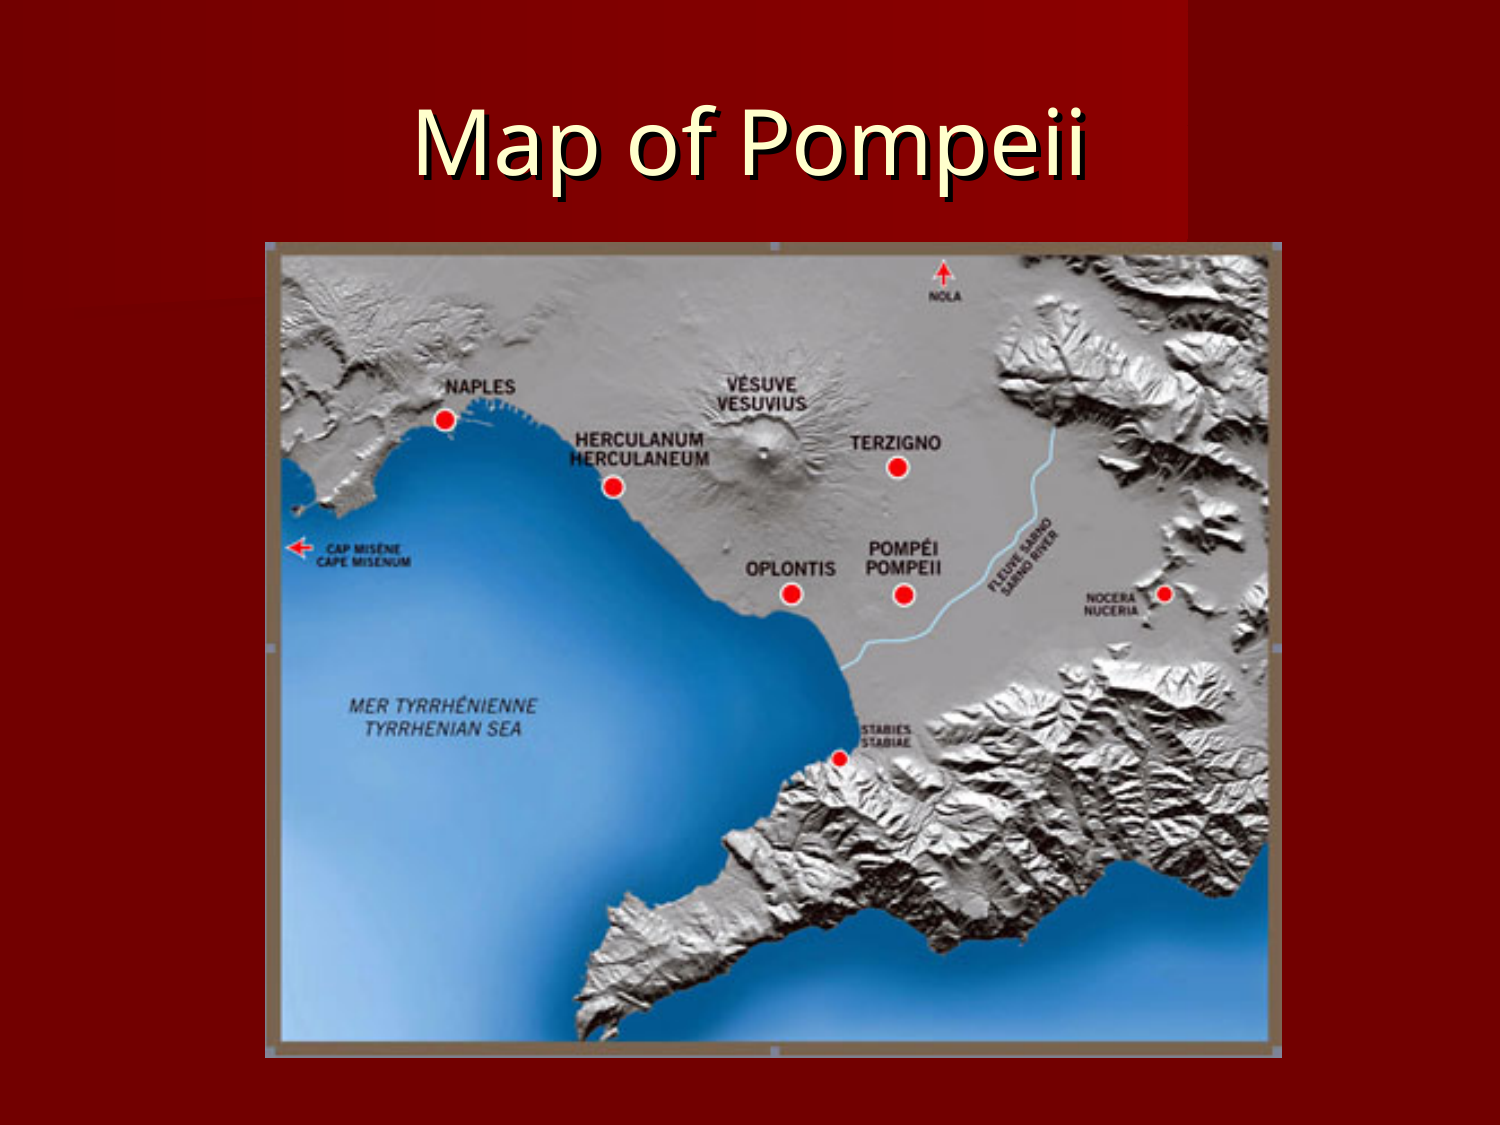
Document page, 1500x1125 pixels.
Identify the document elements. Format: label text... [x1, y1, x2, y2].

title Map of Pompeii [75, 45, 1426, 233]
picture [265, 242, 1282, 1058]
